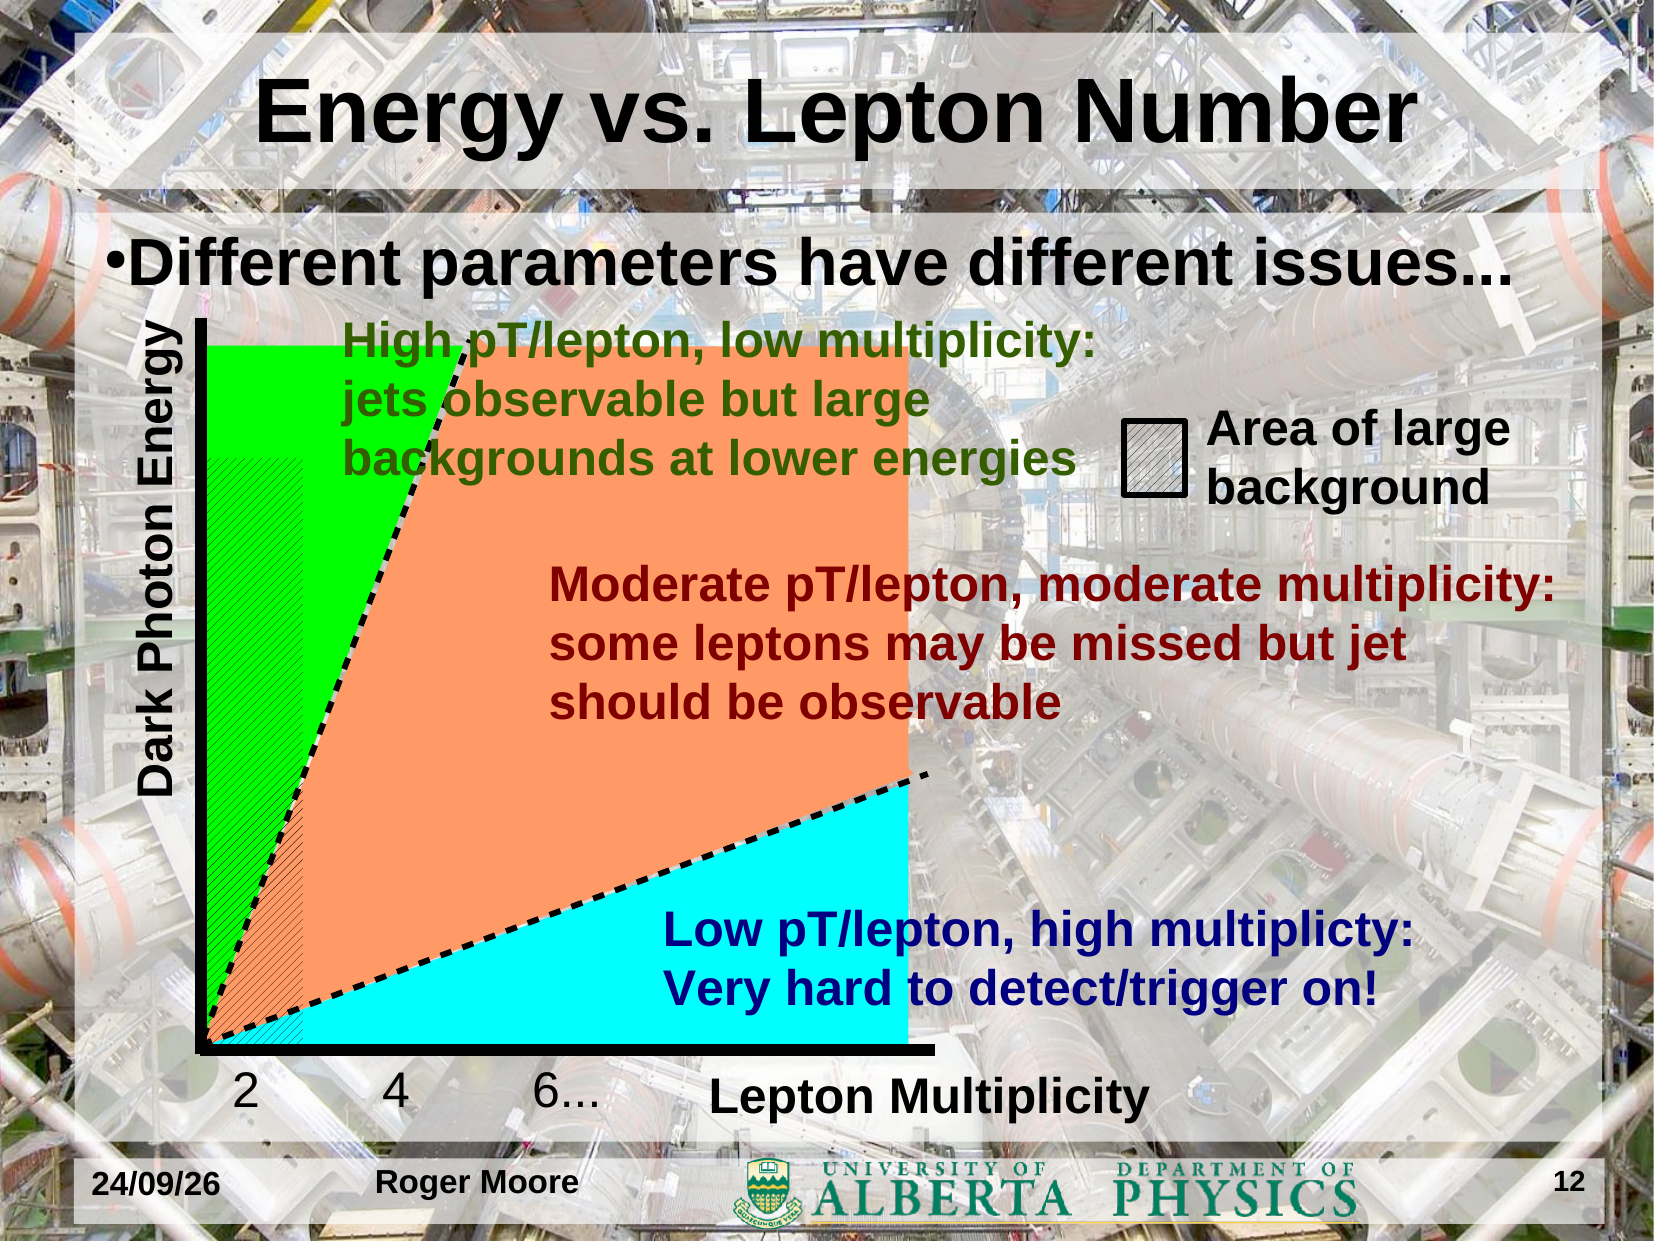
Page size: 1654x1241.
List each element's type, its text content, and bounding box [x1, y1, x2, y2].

title Energy vs. Lepton Number [74, 32, 1600, 189]
text_box Low pT/lepton, high multiplicty: Very hard to detect/trigger on! [663, 898, 1417, 1017]
text_box Lepton Multiplicity [708, 1064, 1151, 1123]
picture [0, 0, 1654, 1241]
text_box Area of large background [1205, 396, 1512, 516]
text_box [1123, 421, 1185, 495]
text_box Moderate pT/lepton, moderate multiplicity: some leptons may be missed but jet should be observable [548, 552, 1559, 733]
text_box High pT/lepton, low multiplicity: jets observable but large backgrounds at lower energies [341, 308, 1099, 489]
text_box 2 4 6... [232, 1058, 602, 1117]
list Different parameters have different issues... [74, 212, 1603, 1142]
text_box [202, 345, 914, 1048]
text_box Dark Photon Energy [123, 319, 182, 800]
